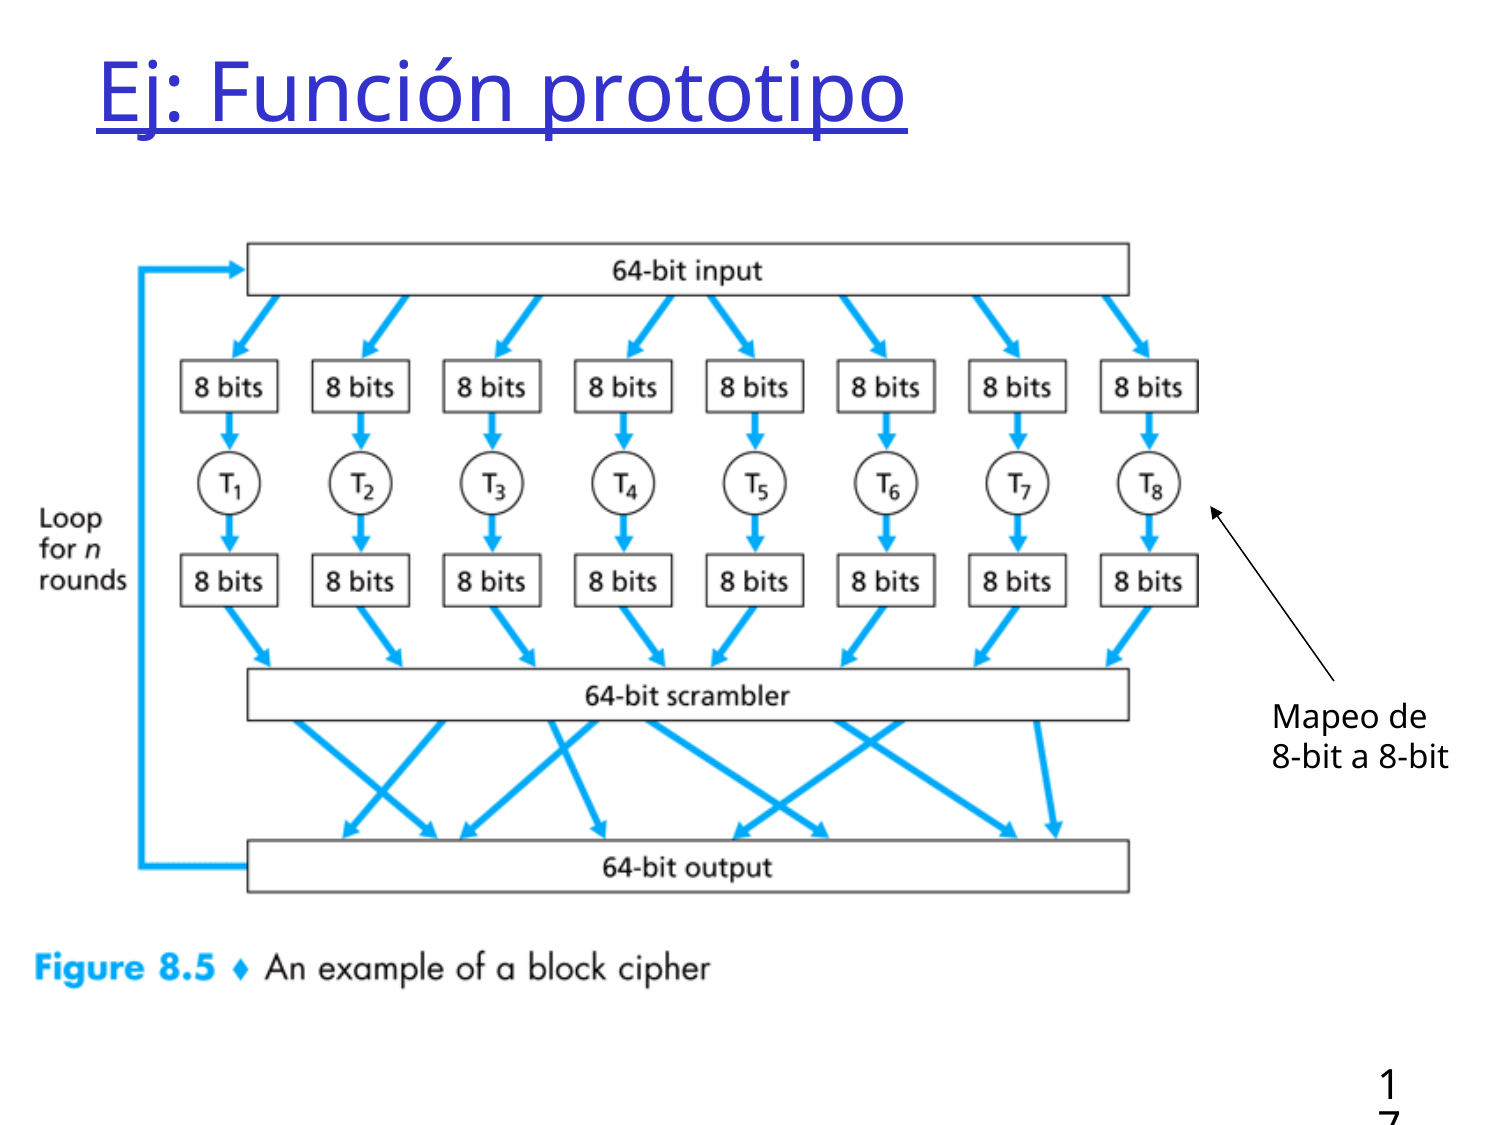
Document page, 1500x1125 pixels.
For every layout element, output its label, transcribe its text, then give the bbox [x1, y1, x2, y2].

text_box Mapeo de 8-bit a 8-bit [1256, 687, 1465, 783]
picture [34, 240, 1199, 992]
title Ej: Función prototipo [80, 0, 1356, 178]
